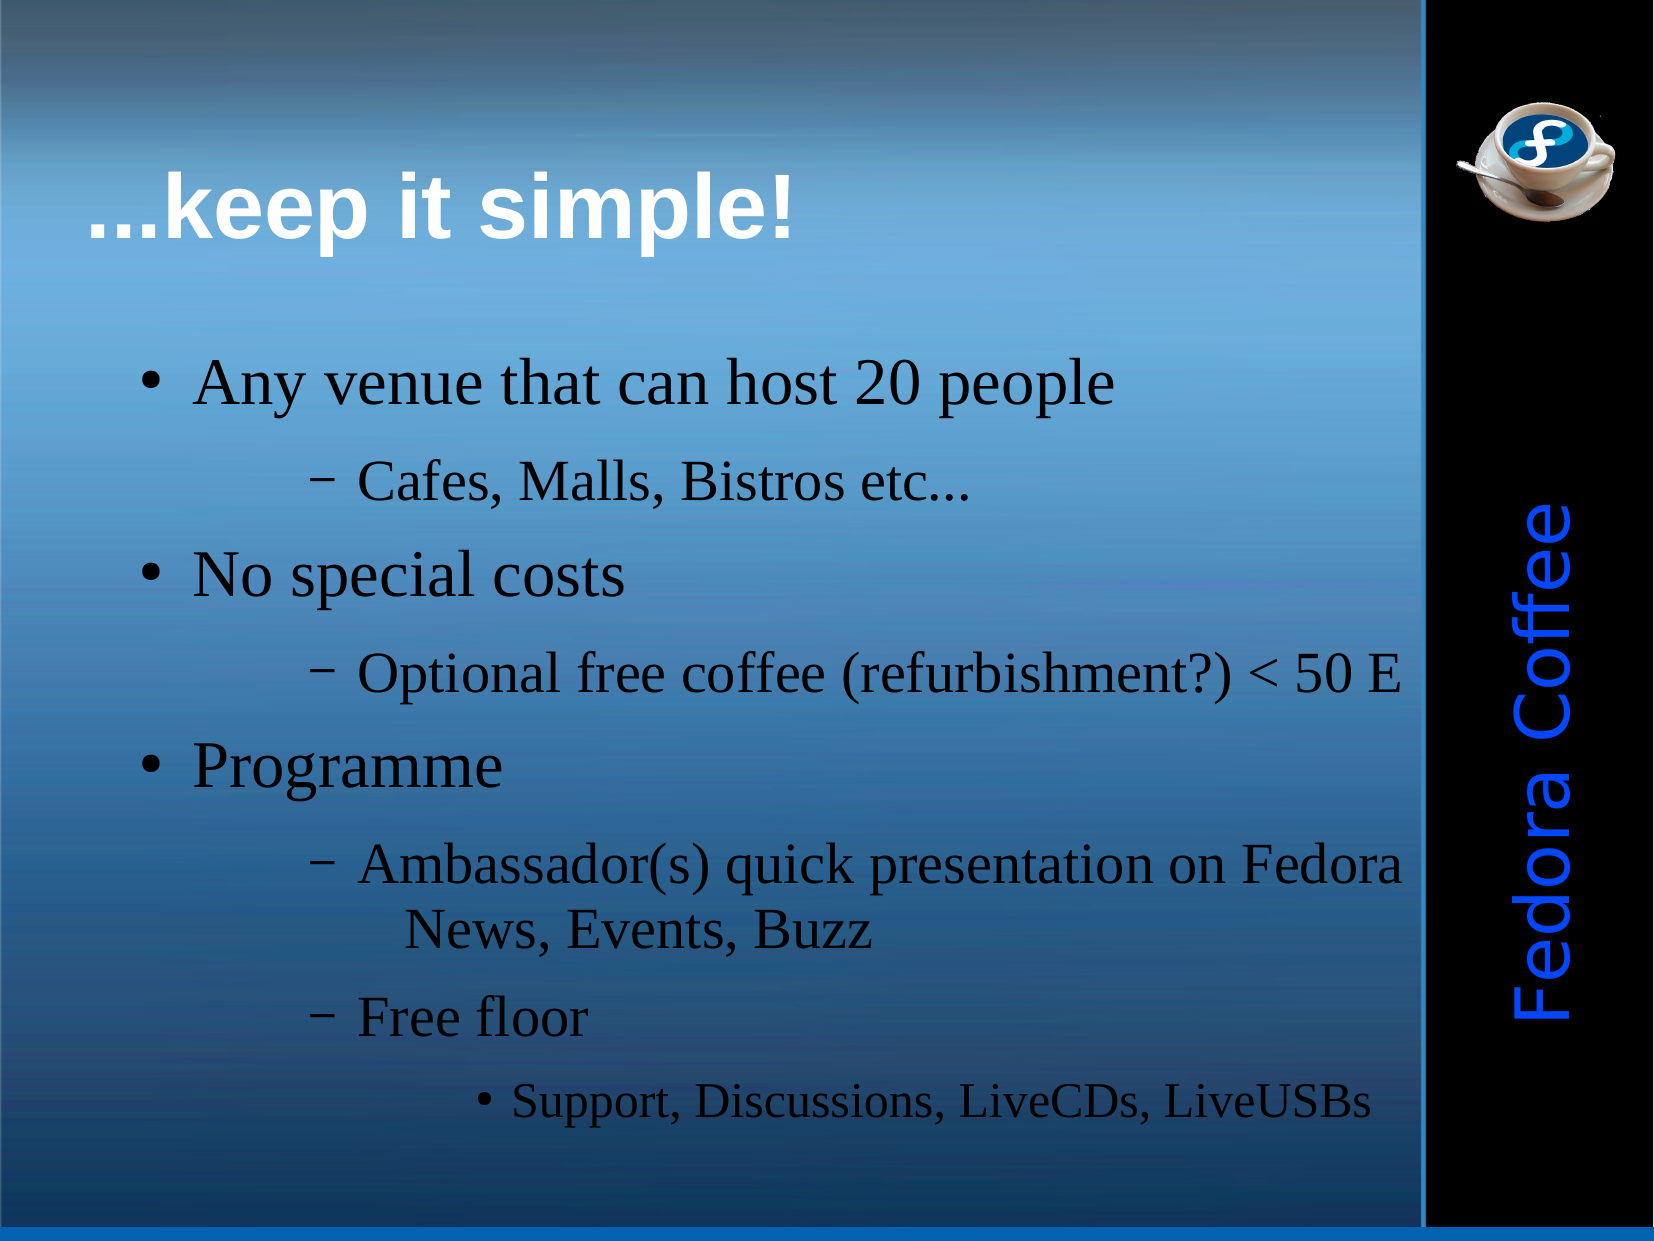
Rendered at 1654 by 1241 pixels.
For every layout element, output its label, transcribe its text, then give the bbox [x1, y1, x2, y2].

list Any venue that can host 20 people Cafes, Malls, Bistros etc... No special costs Optional free coffee (refurbishment?) < 50 E Programme Ambassador(s) quick presentation on Fedora News, Events, Buzz Free floor Support, Discussions, LiveCDs, LiveUSBs [121, 344, 1533, 1184]
text_box Fedora Coffee [1499, 466, 1599, 1027]
picture [0, 0, 1654, 1227]
title ...keep it simple! [85, 102, 1498, 311]
